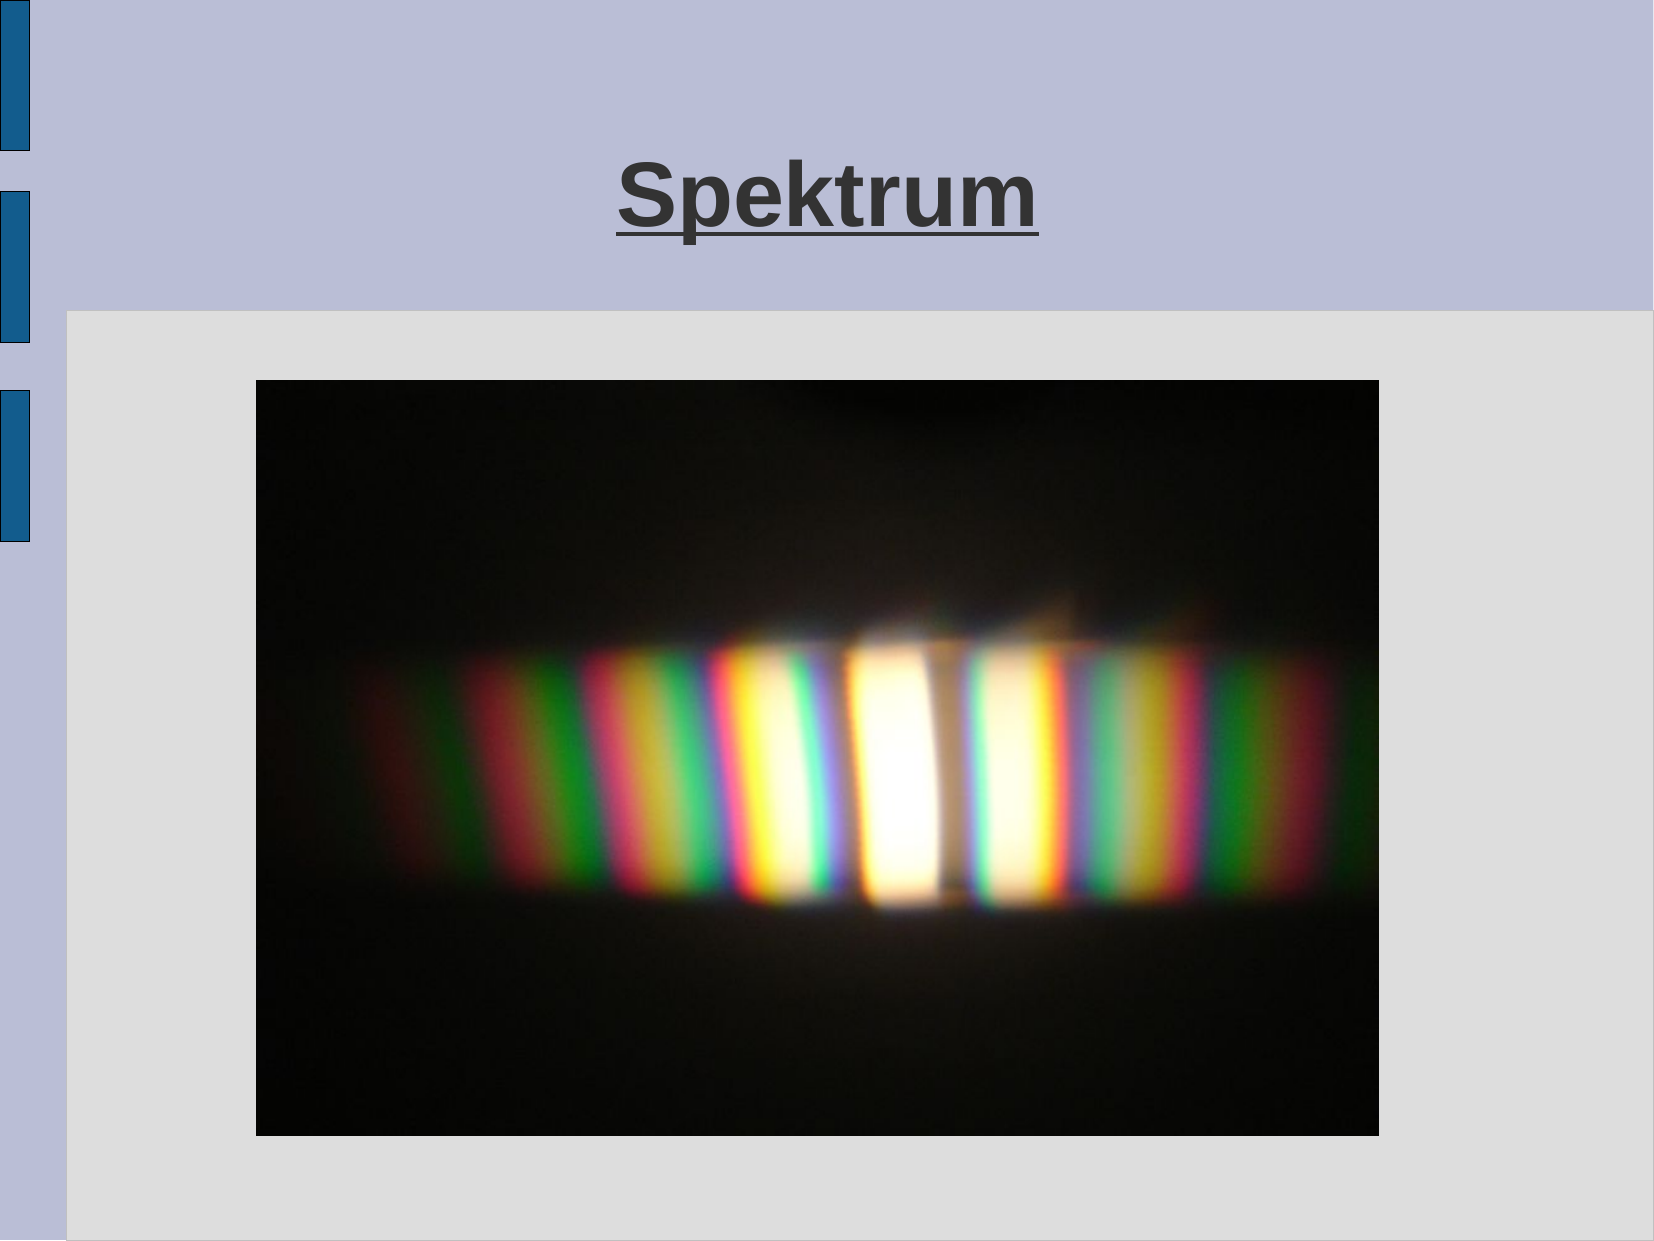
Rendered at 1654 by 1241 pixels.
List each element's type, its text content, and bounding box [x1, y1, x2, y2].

chart [211, 354, 1625, 1136]
title Spektrum [121, 91, 1534, 299]
